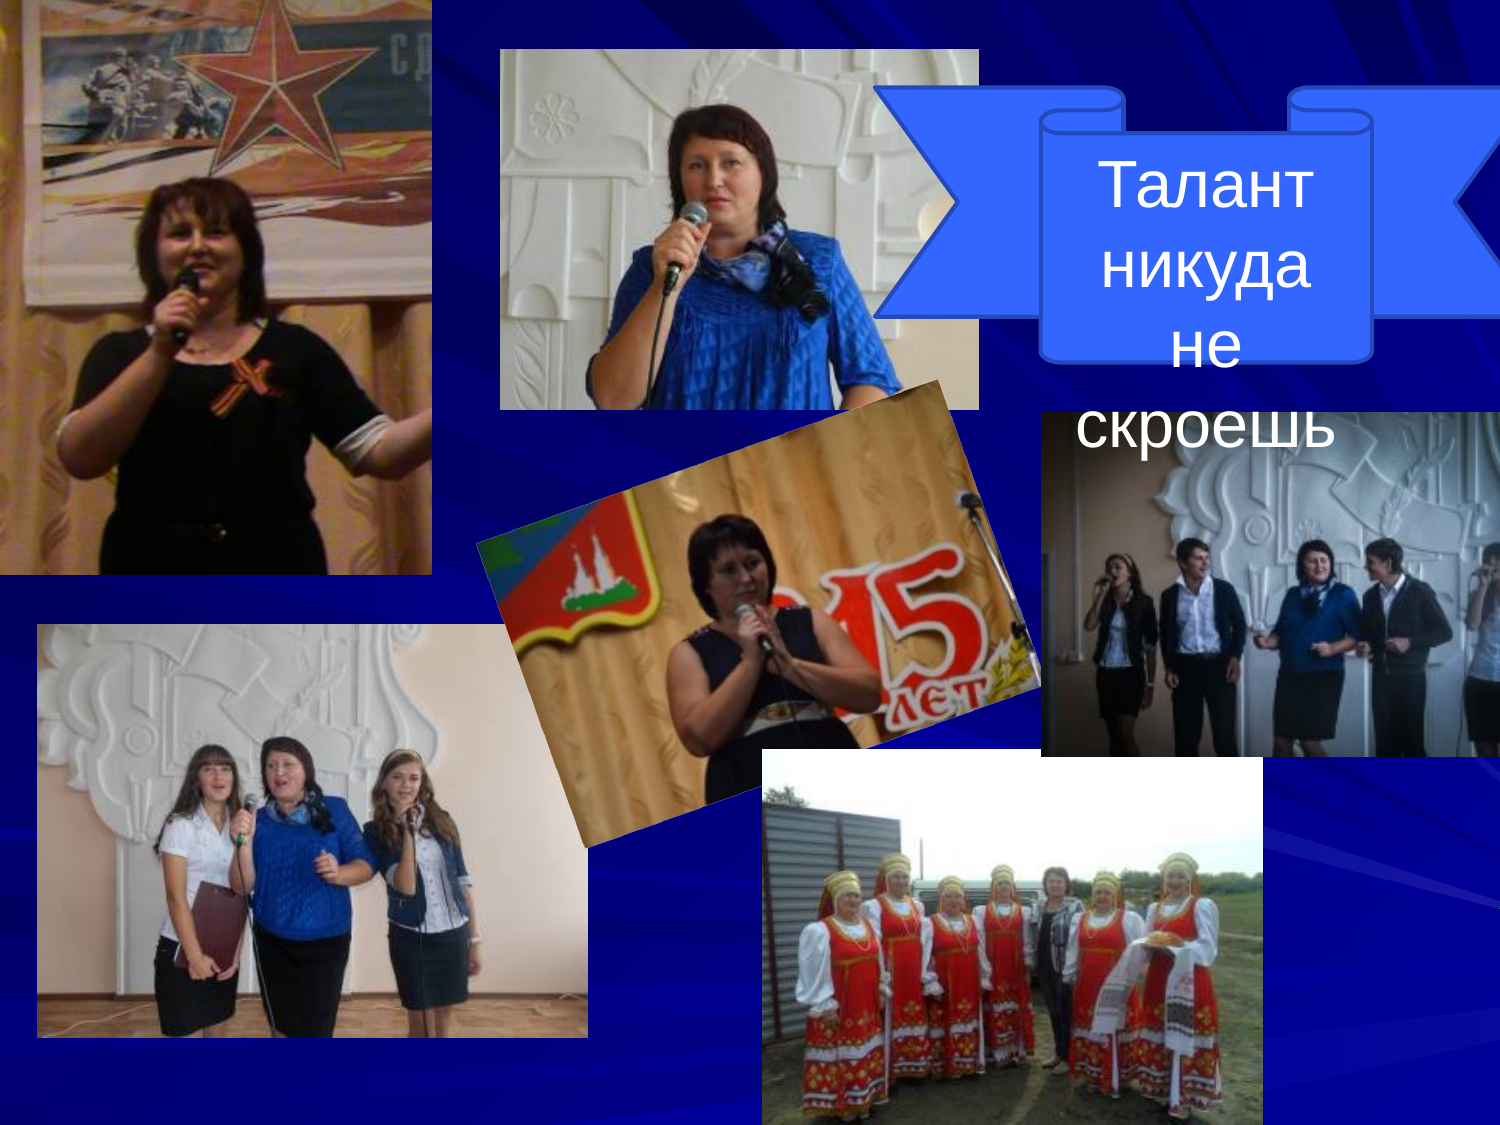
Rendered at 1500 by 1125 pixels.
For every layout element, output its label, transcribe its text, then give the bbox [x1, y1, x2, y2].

picture [1278, 412, 1291, 443]
picture [1258, 412, 1272, 443]
picture [1118, 412, 1131, 427]
picture [1312, 431, 1328, 443]
picture [0, 0, 432, 576]
picture [37, 50, 1500, 1125]
picture [1147, 416, 1165, 443]
picture [1183, 415, 1202, 443]
picture [1220, 415, 1239, 426]
text_box Талант никуда не скроешь [875, 87, 1500, 363]
